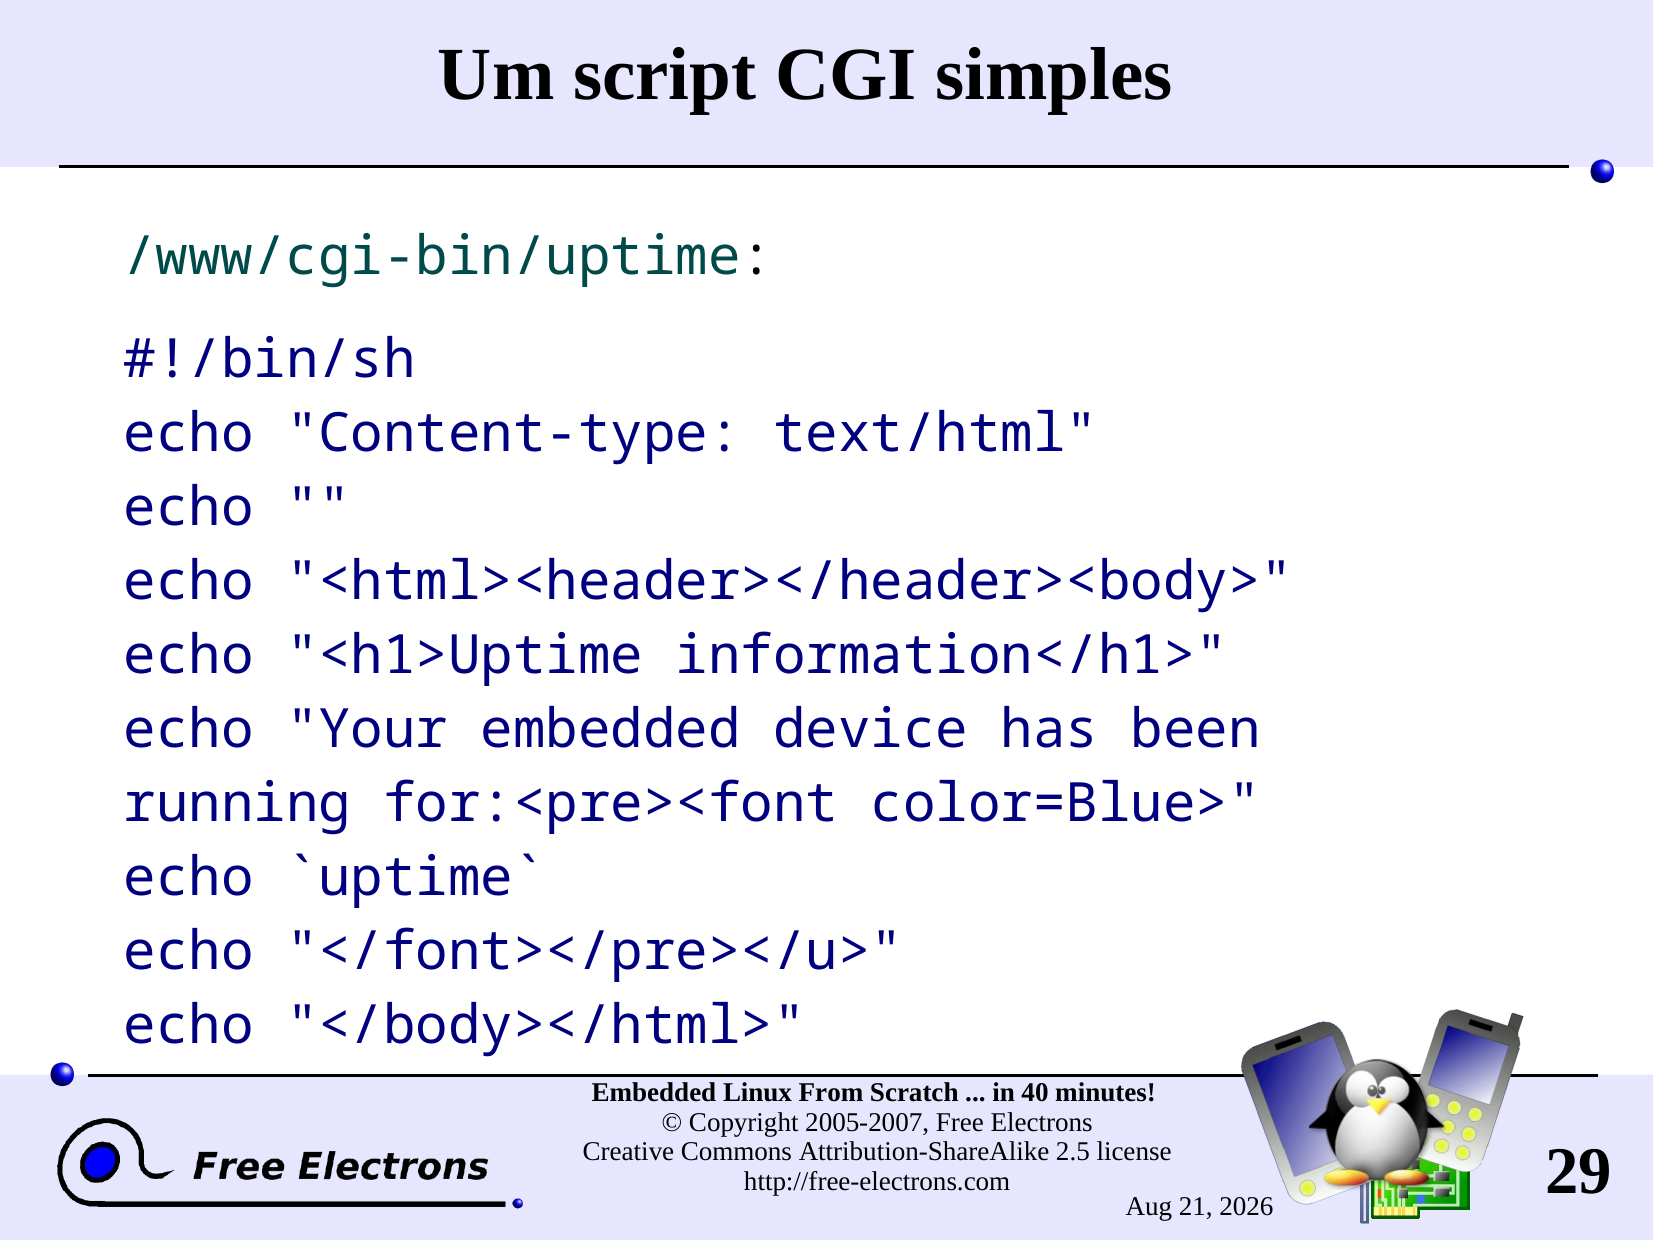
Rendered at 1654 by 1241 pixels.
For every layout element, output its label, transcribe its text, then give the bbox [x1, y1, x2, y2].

title Um script CGI simples [60, 25, 1551, 124]
picture [1231, 1007, 1538, 1241]
list /www/cgi-bin/uptime: #!/bin/sh echo "Content-type: text/html" echo "" echo "<html><header></header><body>" echo "<h1>Uptime information</h1>" echo "Your embedded device has been running for:<pre><font color=Blue>" echo `uptime` echo "</font></pre></u>" echo "</body></html>" [105, 216, 1518, 1066]
picture [50, 1107, 527, 1216]
